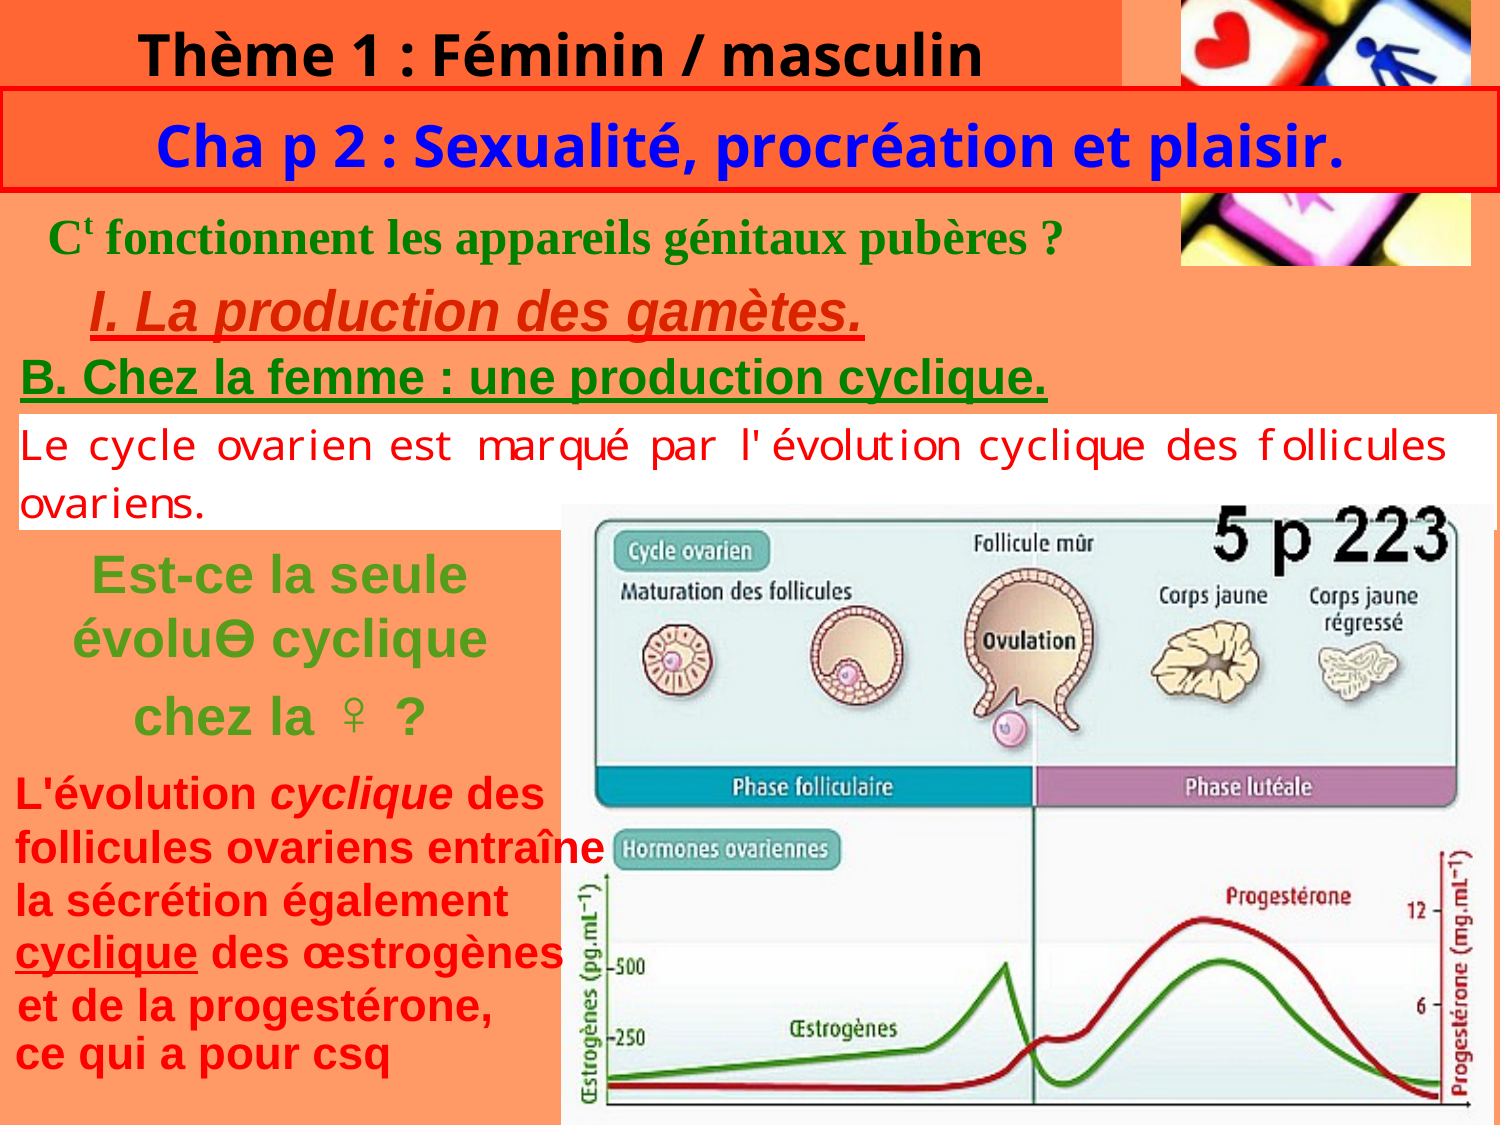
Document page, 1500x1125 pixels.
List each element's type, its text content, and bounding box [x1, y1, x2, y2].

text_box et de la progestérone, [2, 968, 550, 1039]
text_box L'évolution cyclique des [0, 755, 591, 810]
text_box la sécrétion également [0, 880, 591, 915]
text_box Thème 1 : Féminin / masculin [0, 0, 1122, 88]
chart [0, 347, 1500, 885]
picture [1181, 191, 1471, 266]
text_box Est-ce la seule évoluӨ cyclique chez la ♀ ? [0, 531, 561, 755]
picture [561, 504, 1494, 1125]
text_box follicules ovariens entraîne [0, 810, 650, 880]
chart [46, 207, 1318, 273]
text_box Cha p 2 : Sexualité, procréation et plaisir. [0, 88, 1500, 191]
text_box cyclique des œstrogènes [0, 915, 615, 986]
picture [1181, 0, 1471, 88]
text_box ce qui a pour csq [0, 1016, 443, 1093]
chart [88, 277, 1034, 343]
